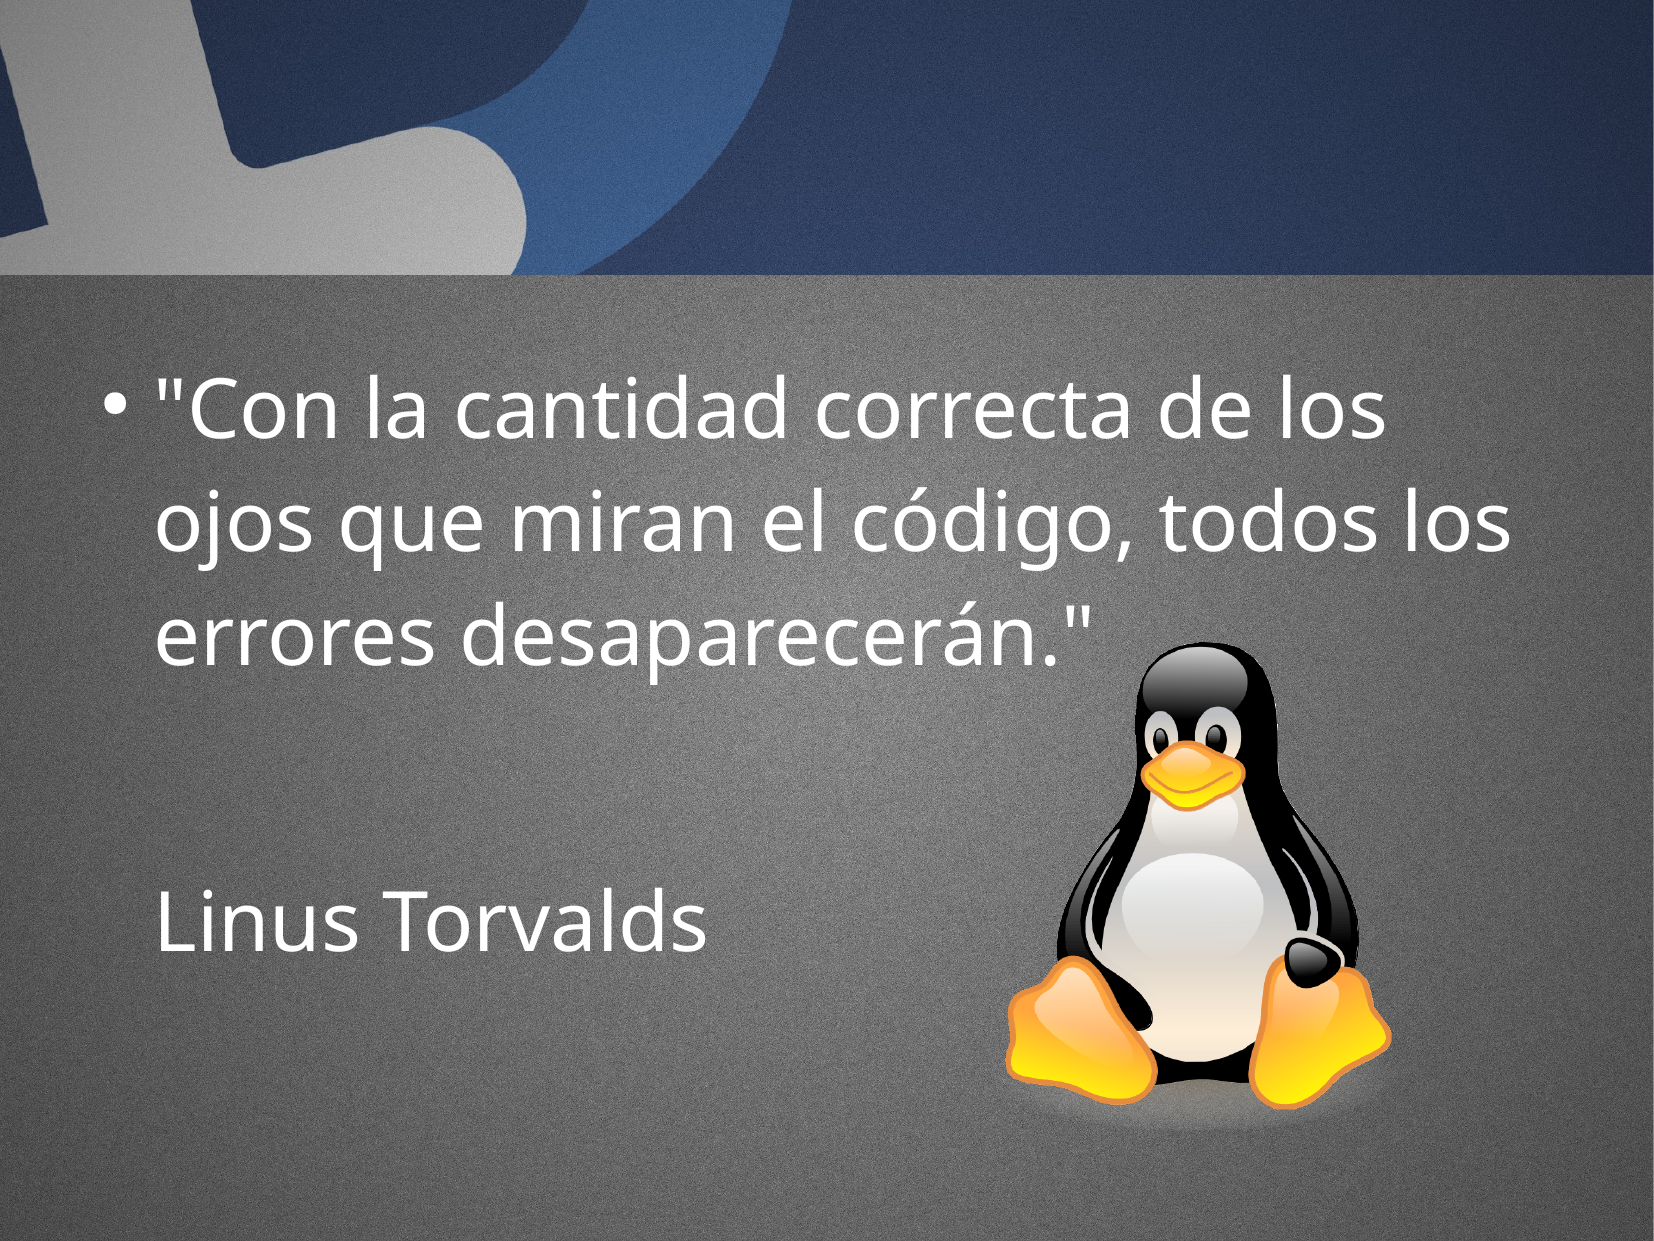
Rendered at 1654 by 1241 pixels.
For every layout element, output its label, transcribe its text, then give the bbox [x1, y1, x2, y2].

list "Con la cantidad correcta de los ojos que miran el código, todos los errores desaparecerán." Linus Torvalds [82, 349, 1571, 1168]
picture [0, 0, 1654, 1241]
